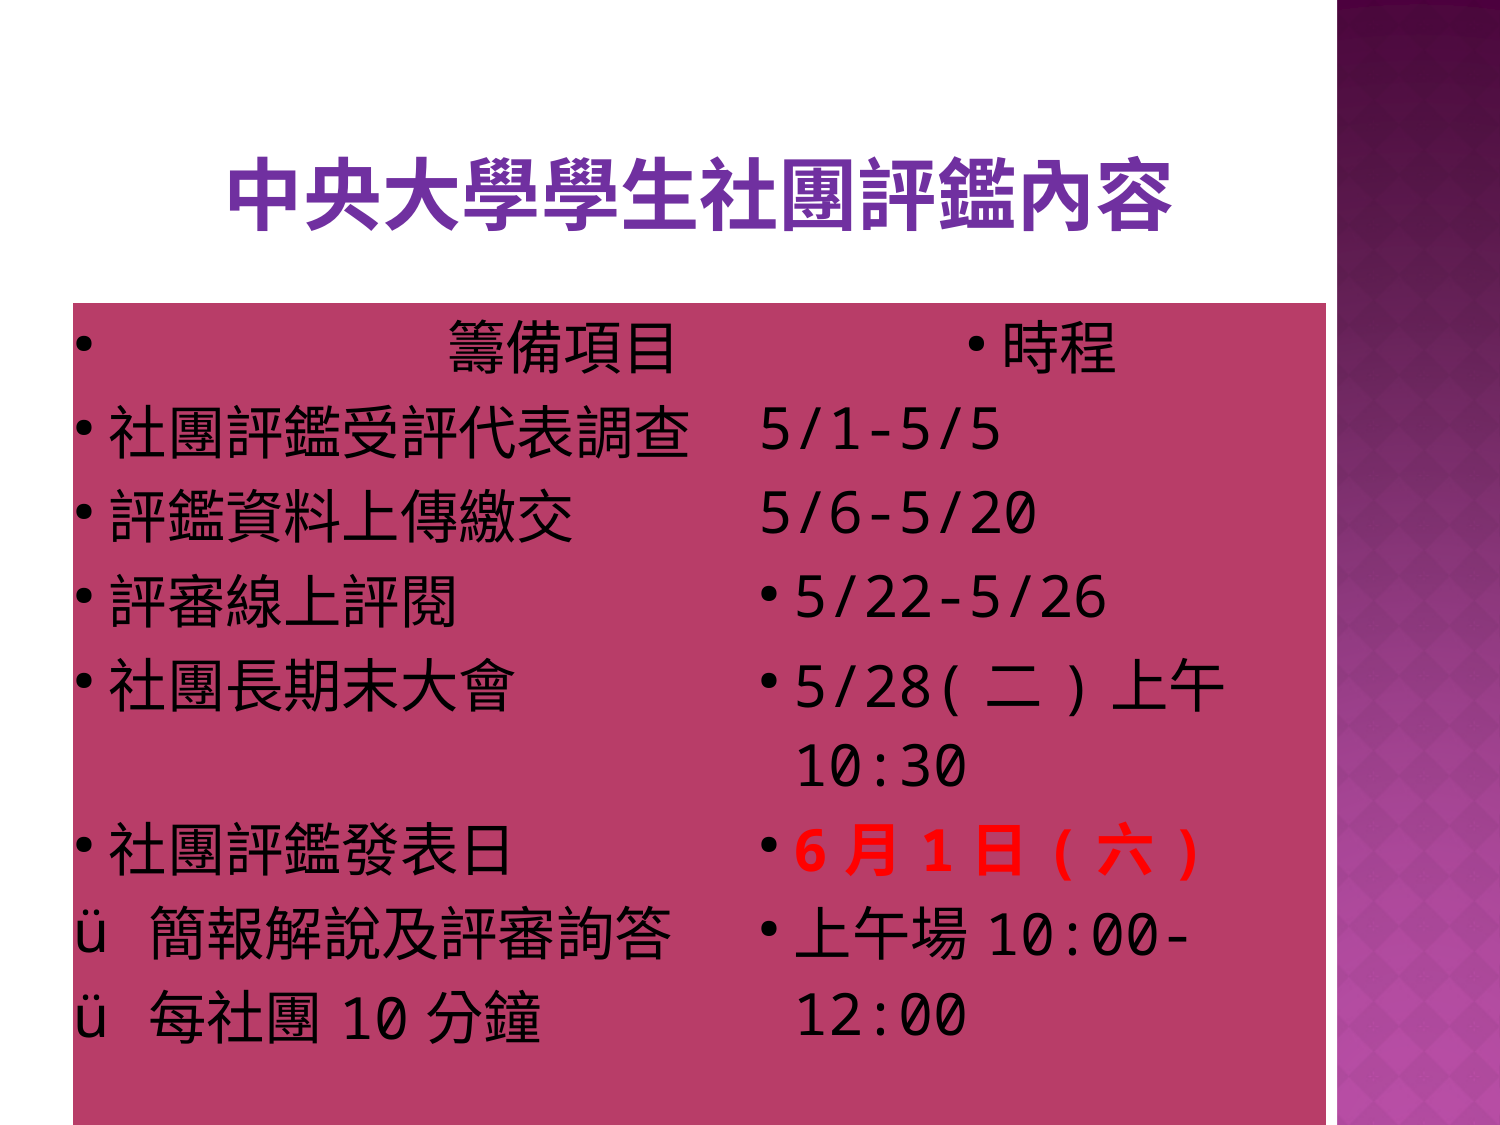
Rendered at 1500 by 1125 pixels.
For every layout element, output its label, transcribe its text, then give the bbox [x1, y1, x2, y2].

table_cell 社團長期末大會 [73, 640, 759, 804]
table_cell 社團評鑑發表日 簡報解說及評審詢答 每社團10分鐘 [73, 804, 759, 1125]
table_cell 評鑑資料上傳繳交 [73, 471, 759, 556]
table_cell 社團評鑑受評代表調查 [73, 387, 759, 471]
table_cell 6月1日(六) 上午場10:00-12:00 下午場13:00-15:30 [759, 804, 1326, 1125]
title 中央大學學生社團評鑑內容 [135, 52, 1264, 240]
table_header 籌備項目 [73, 303, 759, 387]
table_cell 5/22-5/26 [759, 556, 1326, 640]
table_cell 5/28(二)上午10:30 [759, 640, 1326, 804]
table_cell 評審線上評閱 [73, 556, 759, 640]
text_box 112年社團評鑑時程 [101, 35, 1424, 117]
table_header 時程 [759, 303, 1326, 387]
table_cell 5/1-5/5 [759, 387, 1326, 471]
table_cell 5/6-5/20 [759, 471, 1326, 556]
